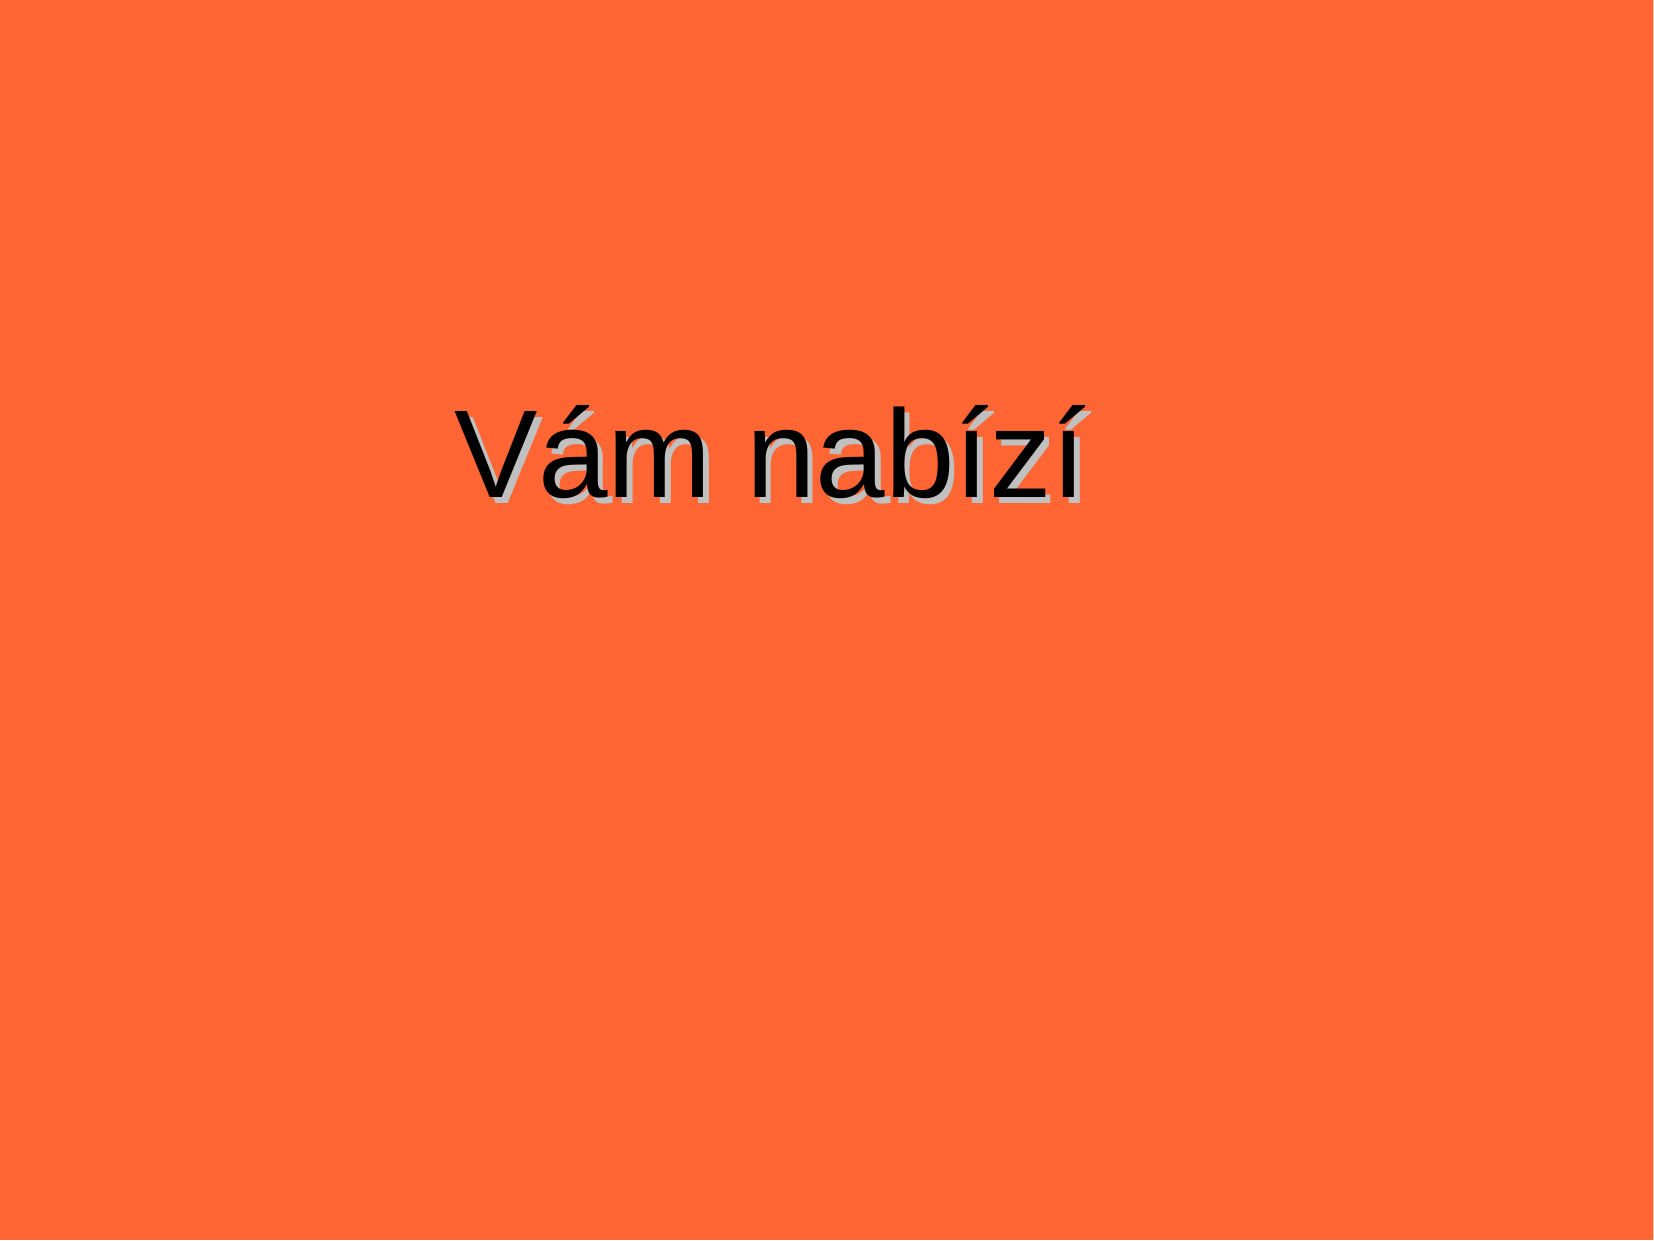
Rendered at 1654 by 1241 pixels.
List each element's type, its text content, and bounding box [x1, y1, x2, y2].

text_box Vám nabízí [272, 376, 1270, 532]
